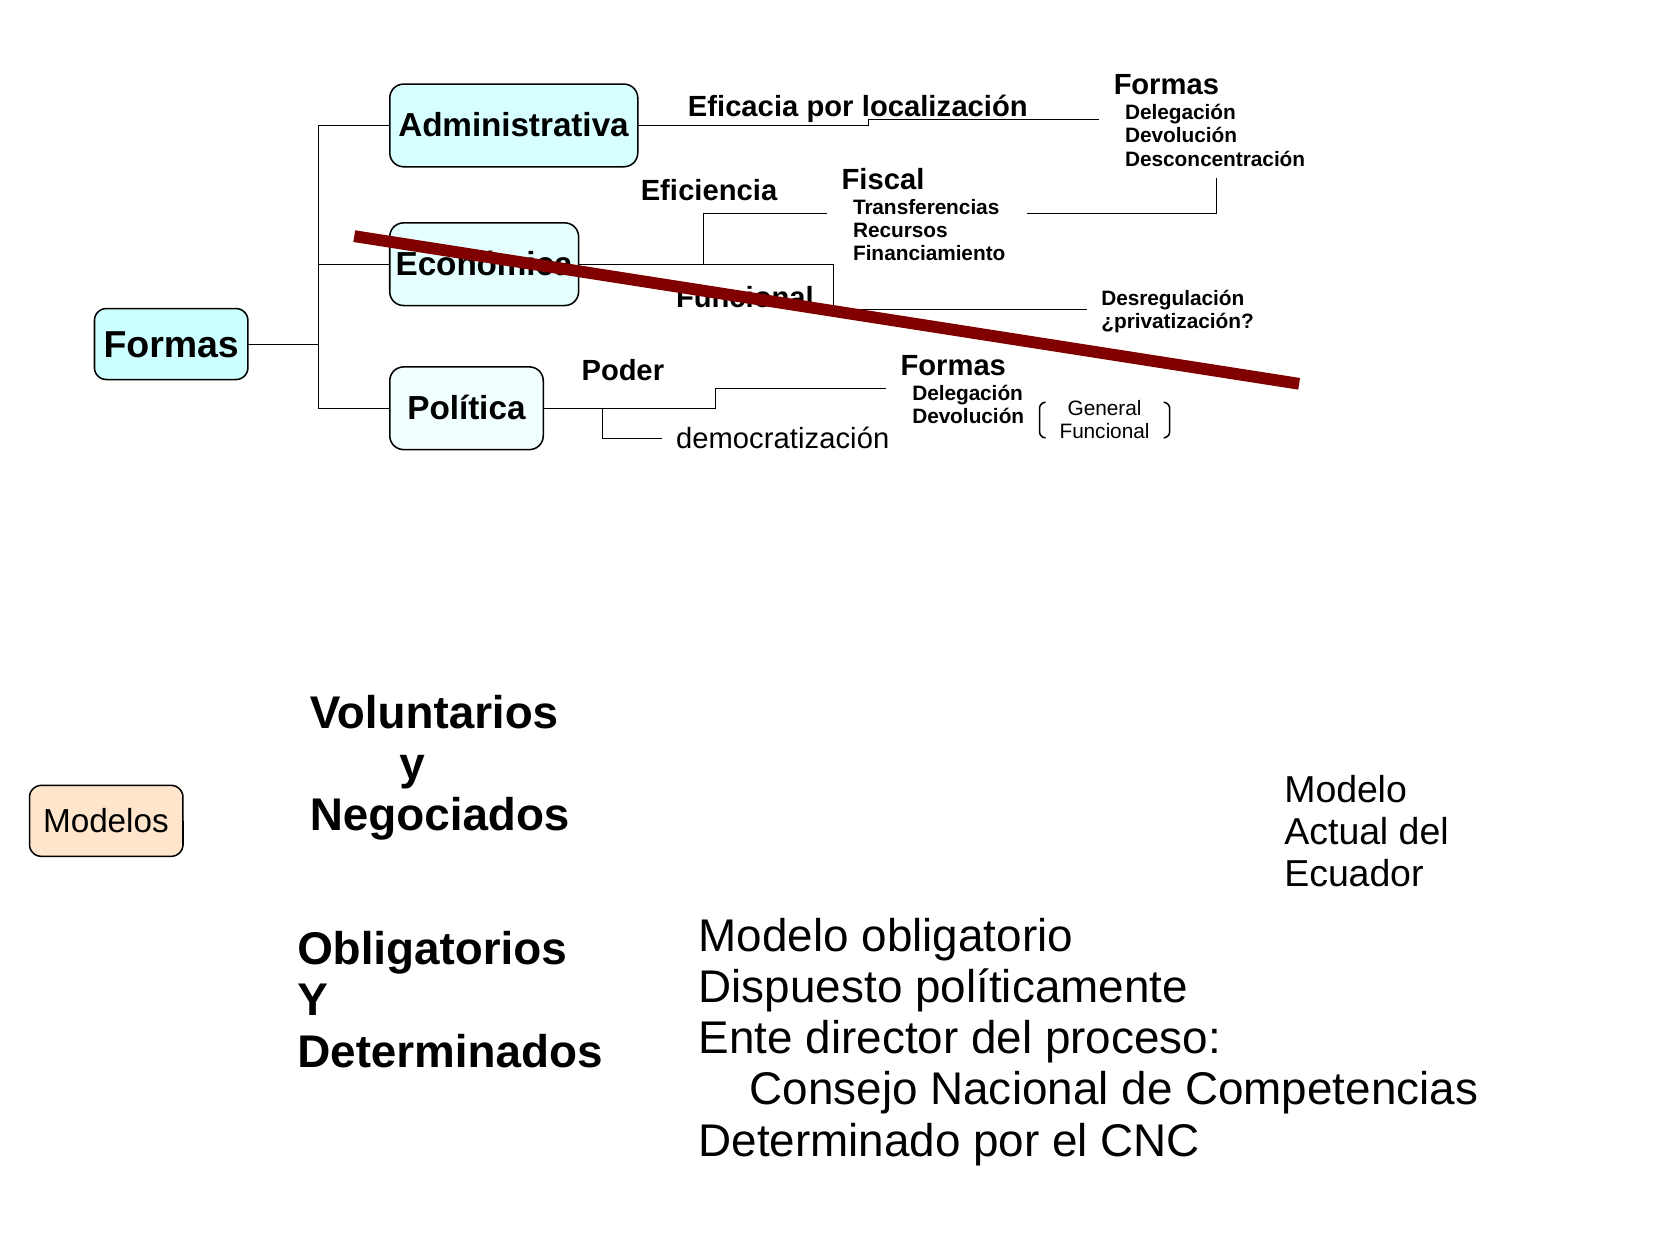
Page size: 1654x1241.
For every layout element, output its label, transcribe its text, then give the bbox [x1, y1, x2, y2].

text_box Fiscal Transferencias Recursos Financiamiento [826, 154, 1028, 274]
text_box Desregulación ¿privatización? [1086, 278, 1288, 341]
text_box Funcional [661, 291, 839, 322]
text_box Política [389, 366, 544, 450]
text_box Voluntarios y Negociados [295, 679, 585, 849]
text_box Económica [389, 222, 579, 264]
text_box Obligatorios Y Determinados [282, 915, 618, 1085]
text_box Eficiencia [625, 166, 804, 215]
text_box Modelos [29, 785, 184, 857]
text_box Formas [94, 308, 248, 380]
text_box Modelo obligatorio Dispuesto políticamente Ente director del proceso: Consejo Nacional de Competencias Determinado por el CNC [683, 902, 1506, 1174]
text_box democratización [661, 414, 922, 463]
text_box Administrativa [389, 84, 638, 167]
text_box Formas Delegación Devolución [885, 341, 1040, 436]
text_box Modelo Actual del Ecuador [1269, 760, 1477, 902]
text_box Económica [389, 248, 579, 306]
text_box Eficacia por localización [673, 81, 1052, 131]
text_box Poder [566, 346, 709, 395]
text_box Formas Delegación Devolución Desconcentración [1098, 60, 1335, 179]
text_box Funcional [661, 272, 839, 305]
